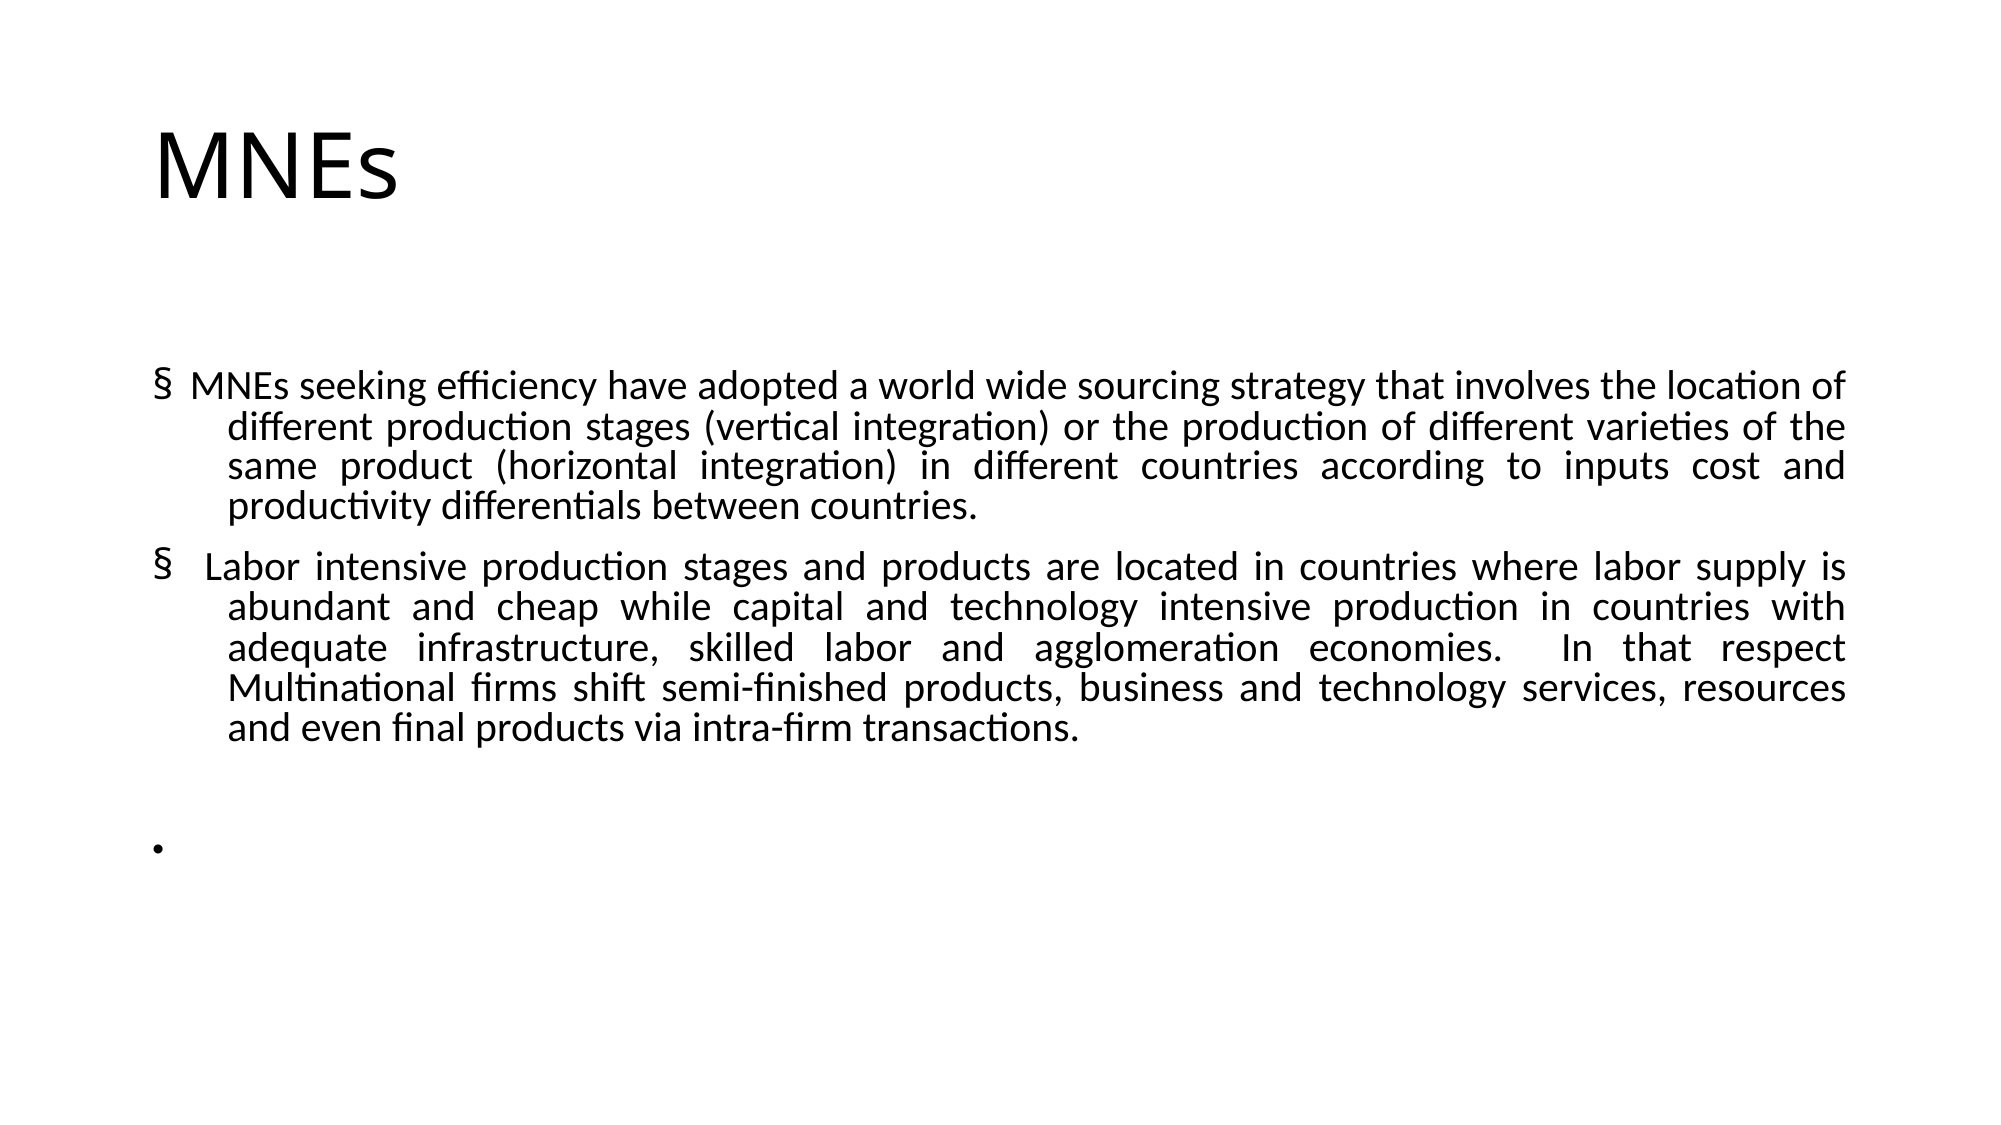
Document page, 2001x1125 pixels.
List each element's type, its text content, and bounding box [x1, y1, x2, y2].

title MNEs [137, 59, 1863, 278]
list MNEs seeking efficiency have adopted a world wide sourcing strategy that involves the location of different production stages (vertical integration) or the production of different varieties of the same product (horizontal integration) in different countries according to inputs cost and productivity differentials between countries. Labor intensive production stages and products are located in countries where labor supply is abundant and cheap while capital and technology intensive production in countries with adequate infrastructure, skilled labor and agglomeration economies. In that respect Multinational firms shift semi-finished products, business and technology services, resources and even final products via intra-firm transactions. [137, 299, 1863, 1014]
